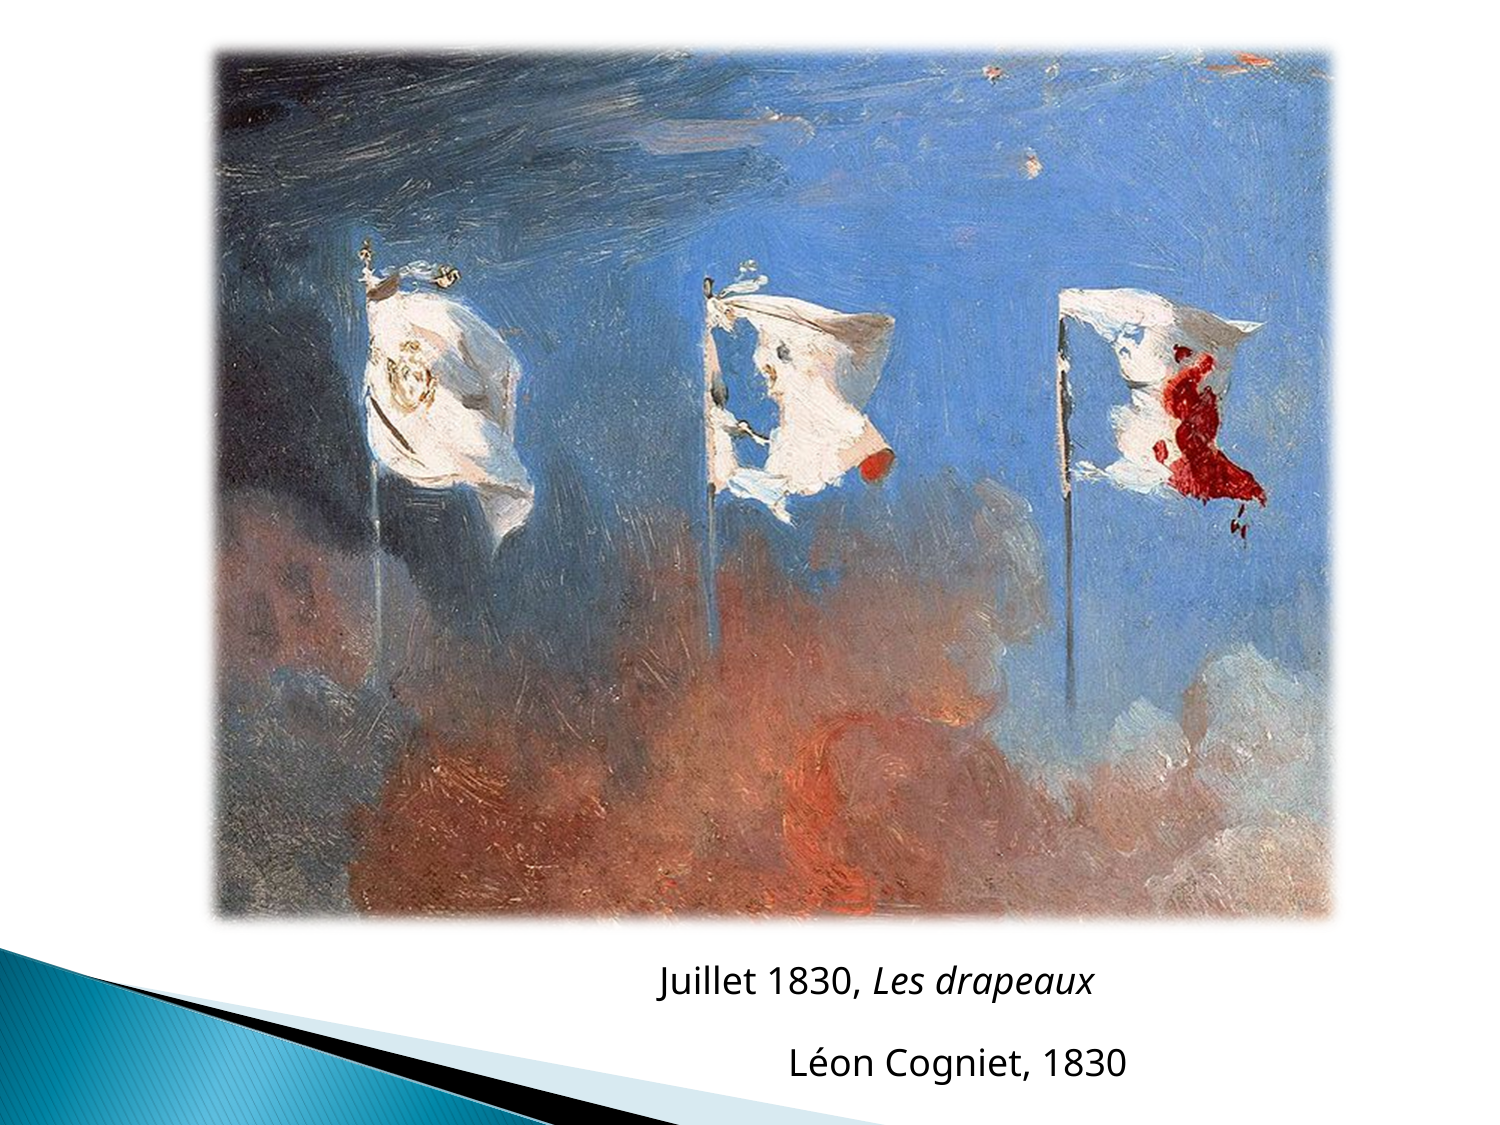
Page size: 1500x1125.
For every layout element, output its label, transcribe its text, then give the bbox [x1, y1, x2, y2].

picture [0, 946, 559, 1125]
text_box Léon Cogniet, 1830 [773, 1031, 1143, 1092]
picture [197, 34, 1349, 936]
text_box Juillet 1830, Les drapeaux [644, 949, 1110, 1010]
